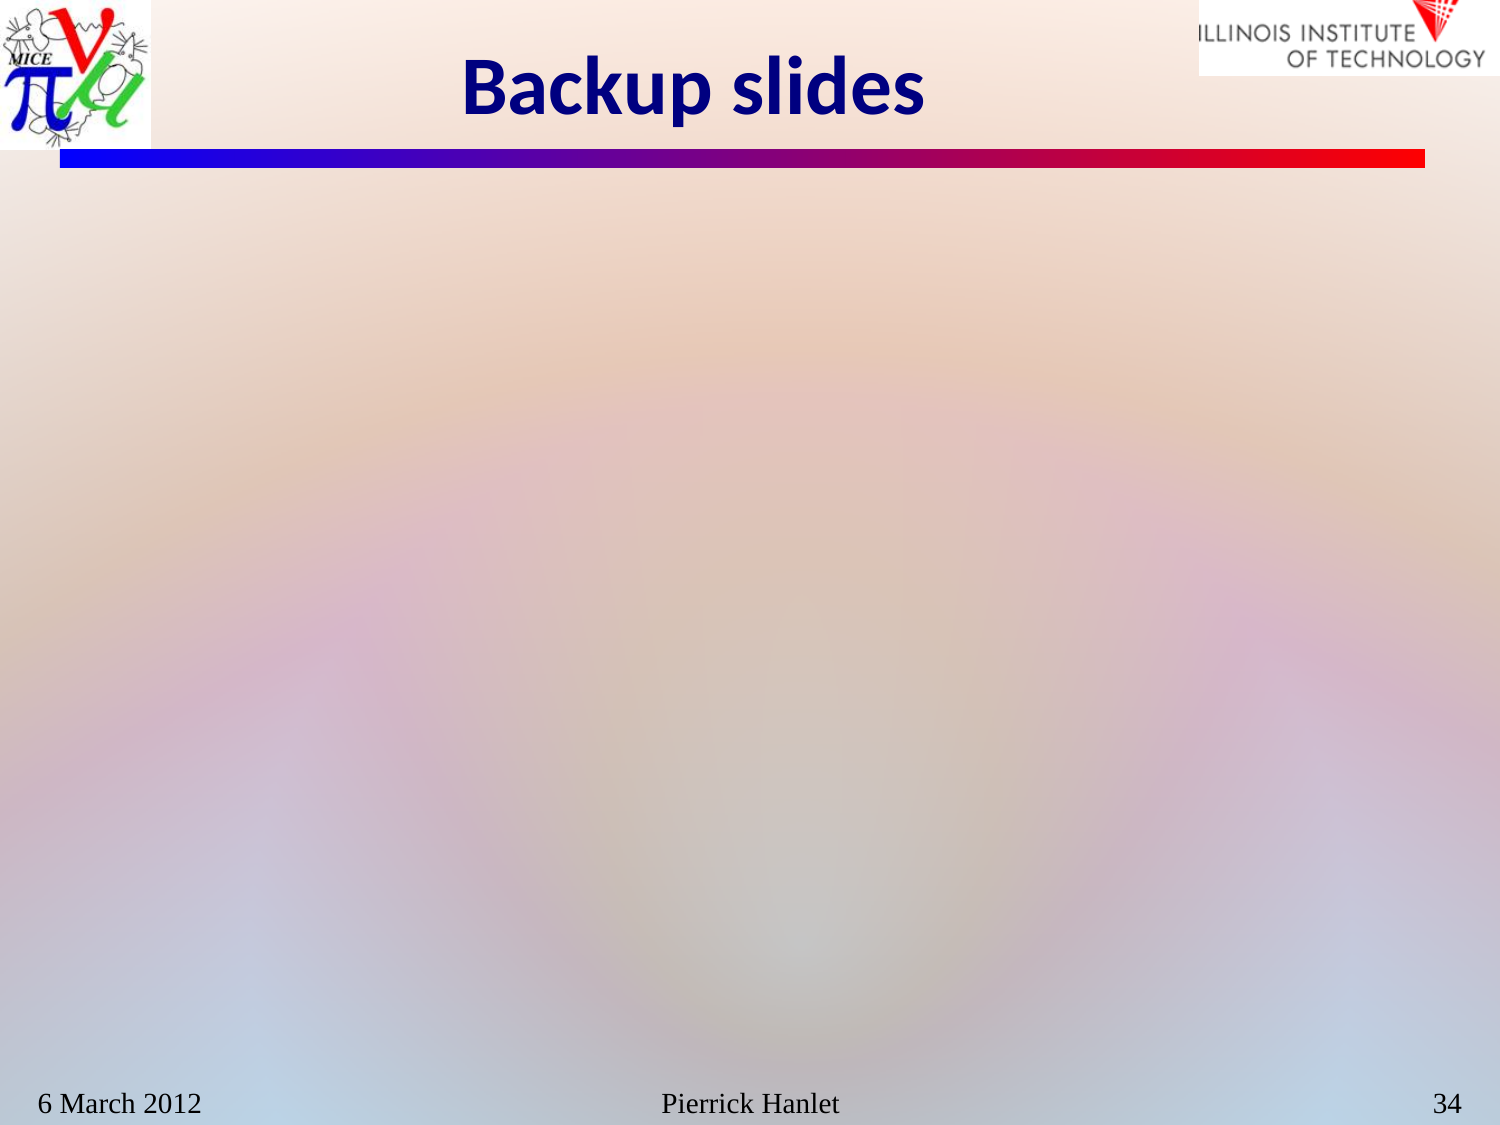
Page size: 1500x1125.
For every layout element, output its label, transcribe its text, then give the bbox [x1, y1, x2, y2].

title Backup slides [149, 38, 1238, 151]
picture [0, 0, 1500, 1125]
